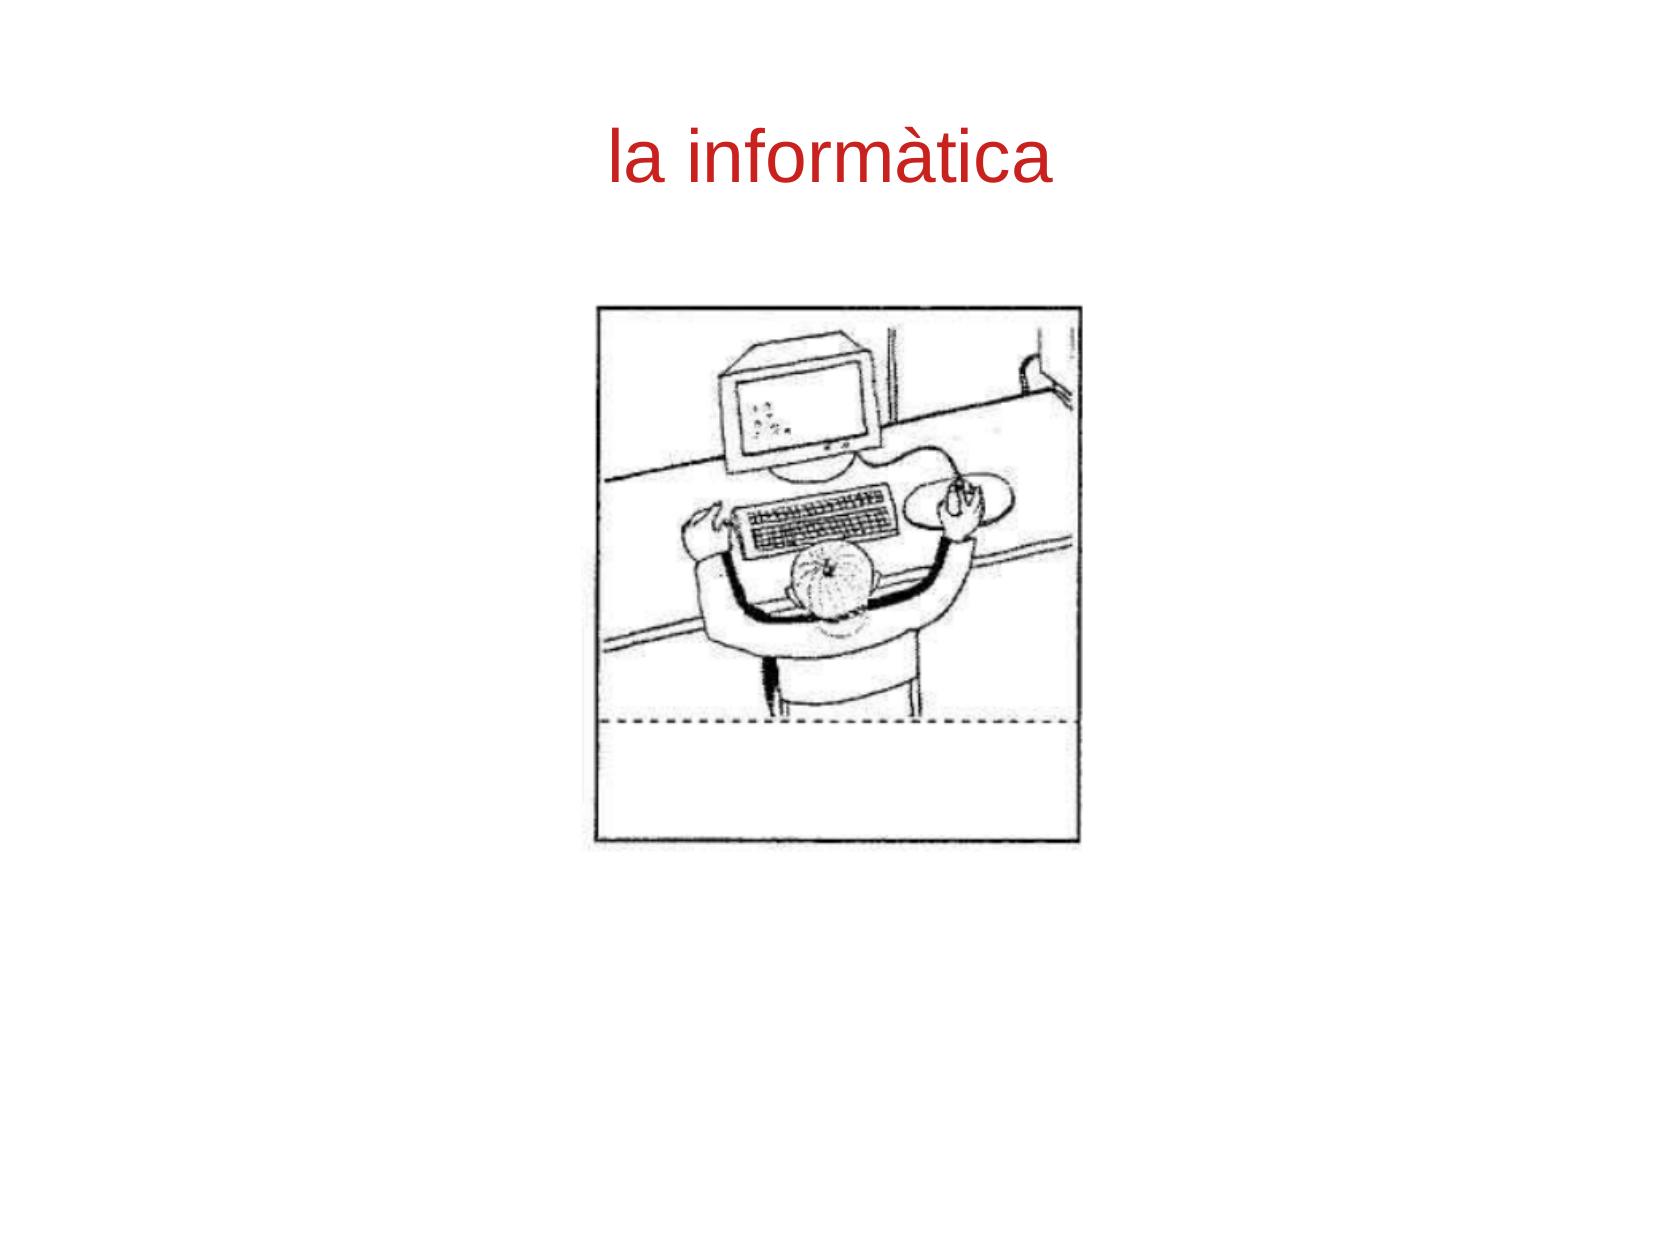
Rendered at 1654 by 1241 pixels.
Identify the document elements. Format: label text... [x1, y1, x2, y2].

text_box la informàtica [289, 49, 1371, 257]
picture [581, 291, 1094, 873]
